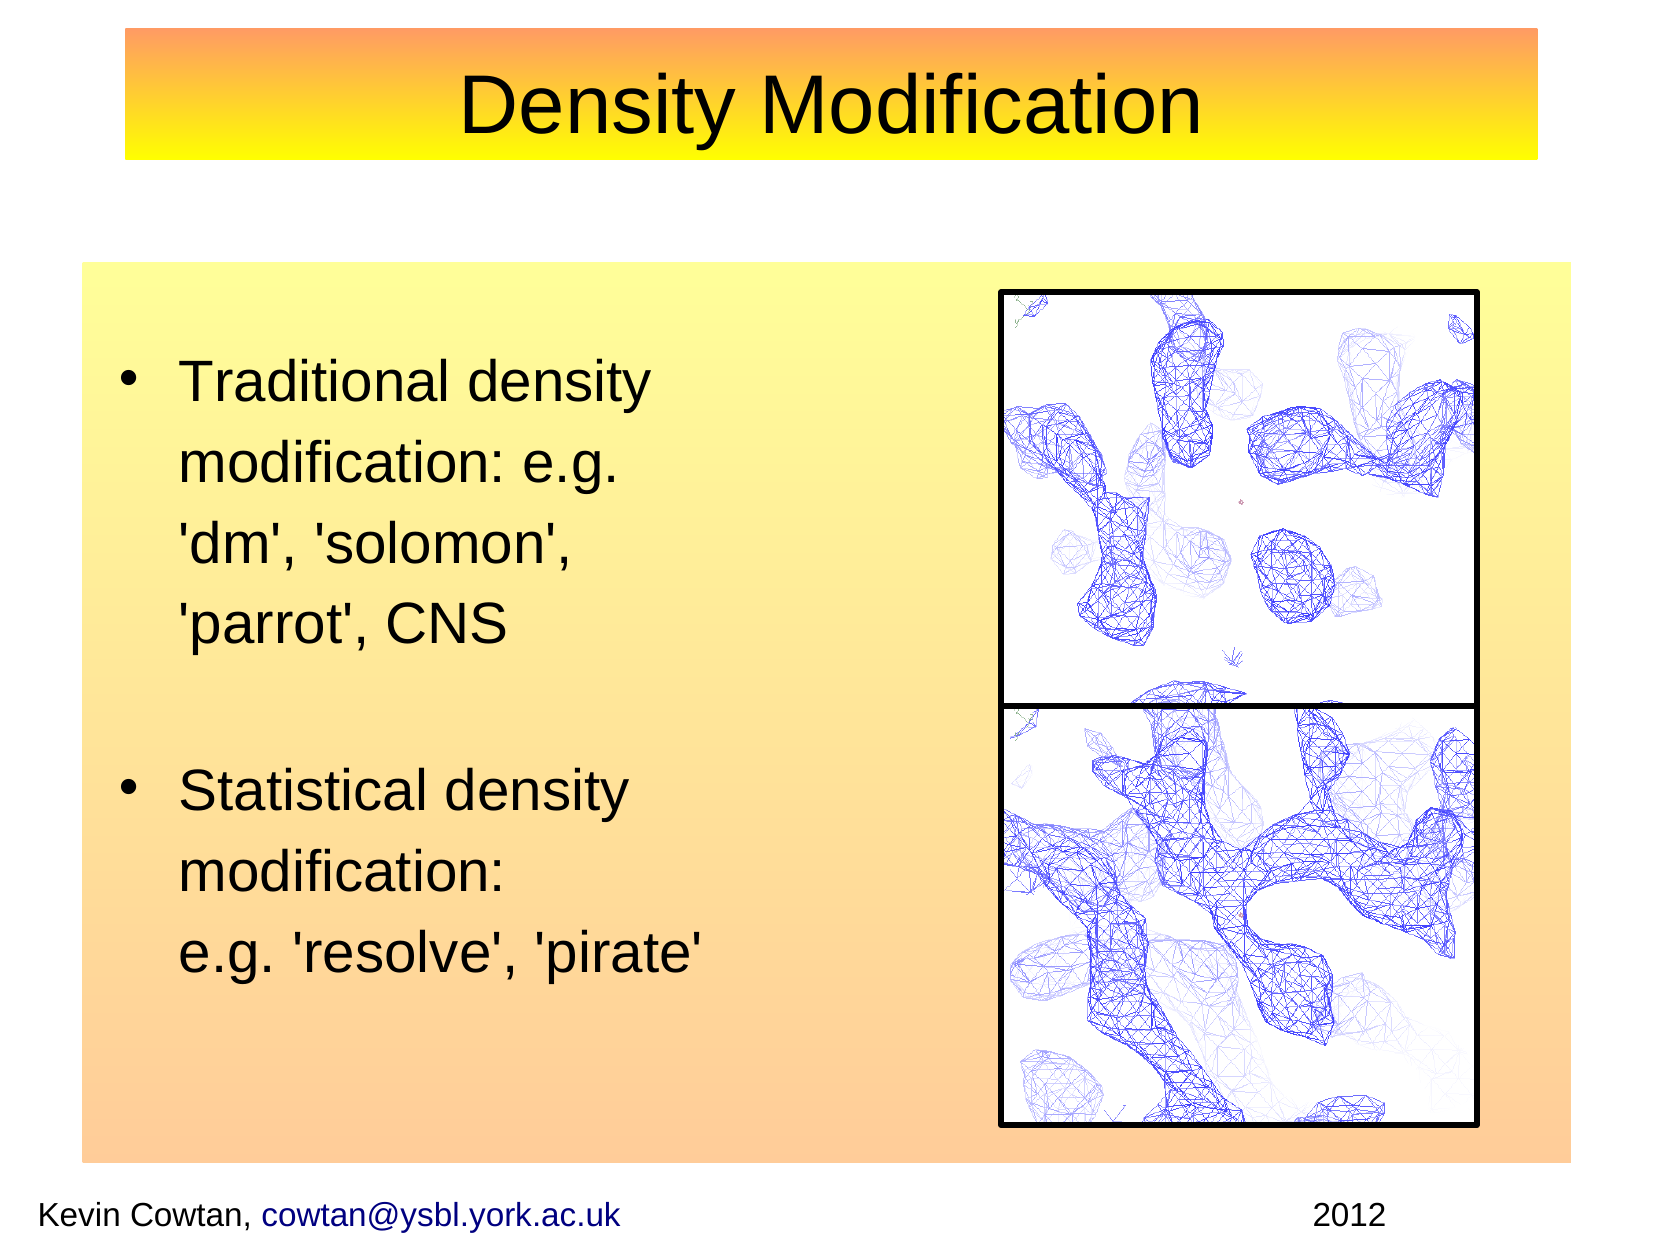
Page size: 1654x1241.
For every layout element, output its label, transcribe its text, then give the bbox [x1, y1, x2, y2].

picture [1003, 708, 1475, 1123]
list Traditional density modification: e.g. 'dm', 'solomon', 'parrot', CNS Statistical density modification: e.g. 'resolve', 'pirate' [82, 262, 1571, 1163]
picture [1003, 295, 1475, 703]
title Density Modification [125, 37, 1538, 151]
